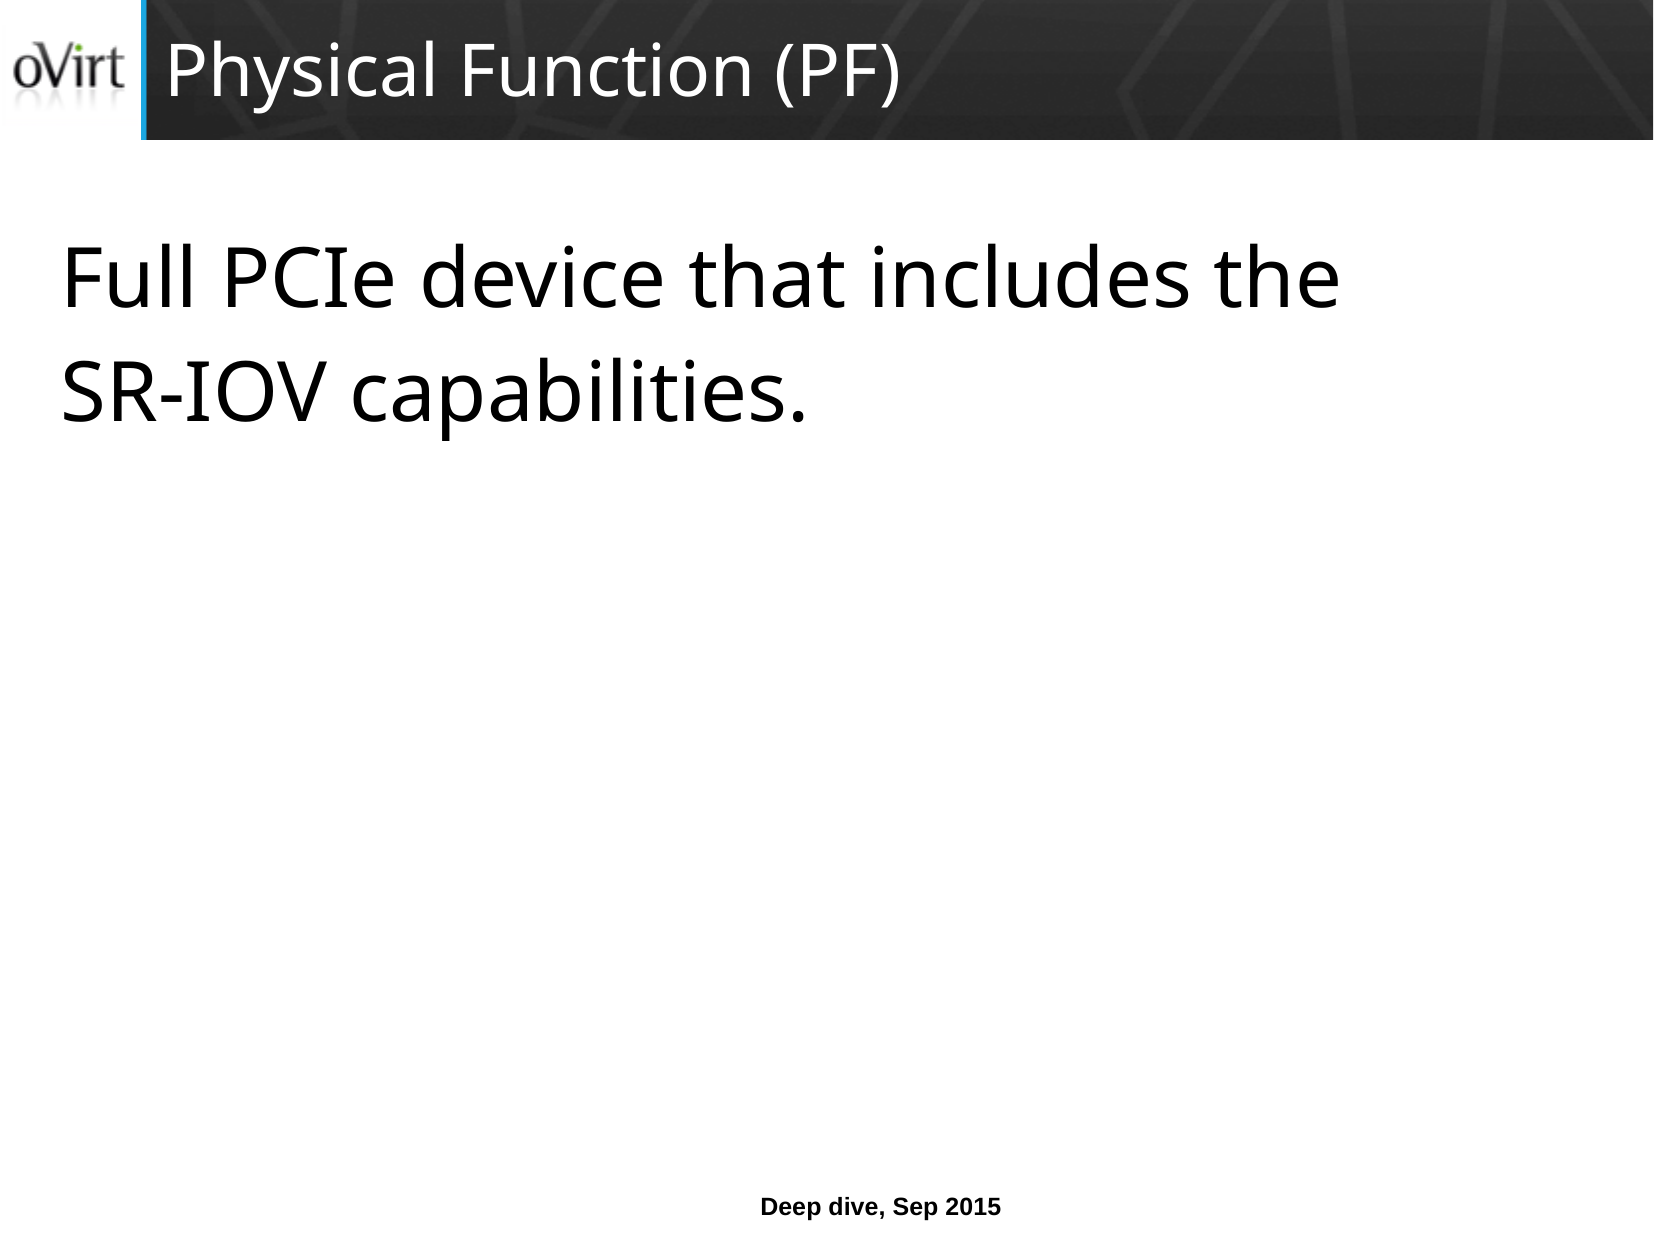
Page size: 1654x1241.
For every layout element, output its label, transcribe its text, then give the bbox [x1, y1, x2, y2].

list Full PCIe device that includes the SR-IOV capabilities. [60, 218, 1439, 1135]
picture [0, 0, 1654, 140]
title Physical Function (PF) [164, 18, 1653, 119]
